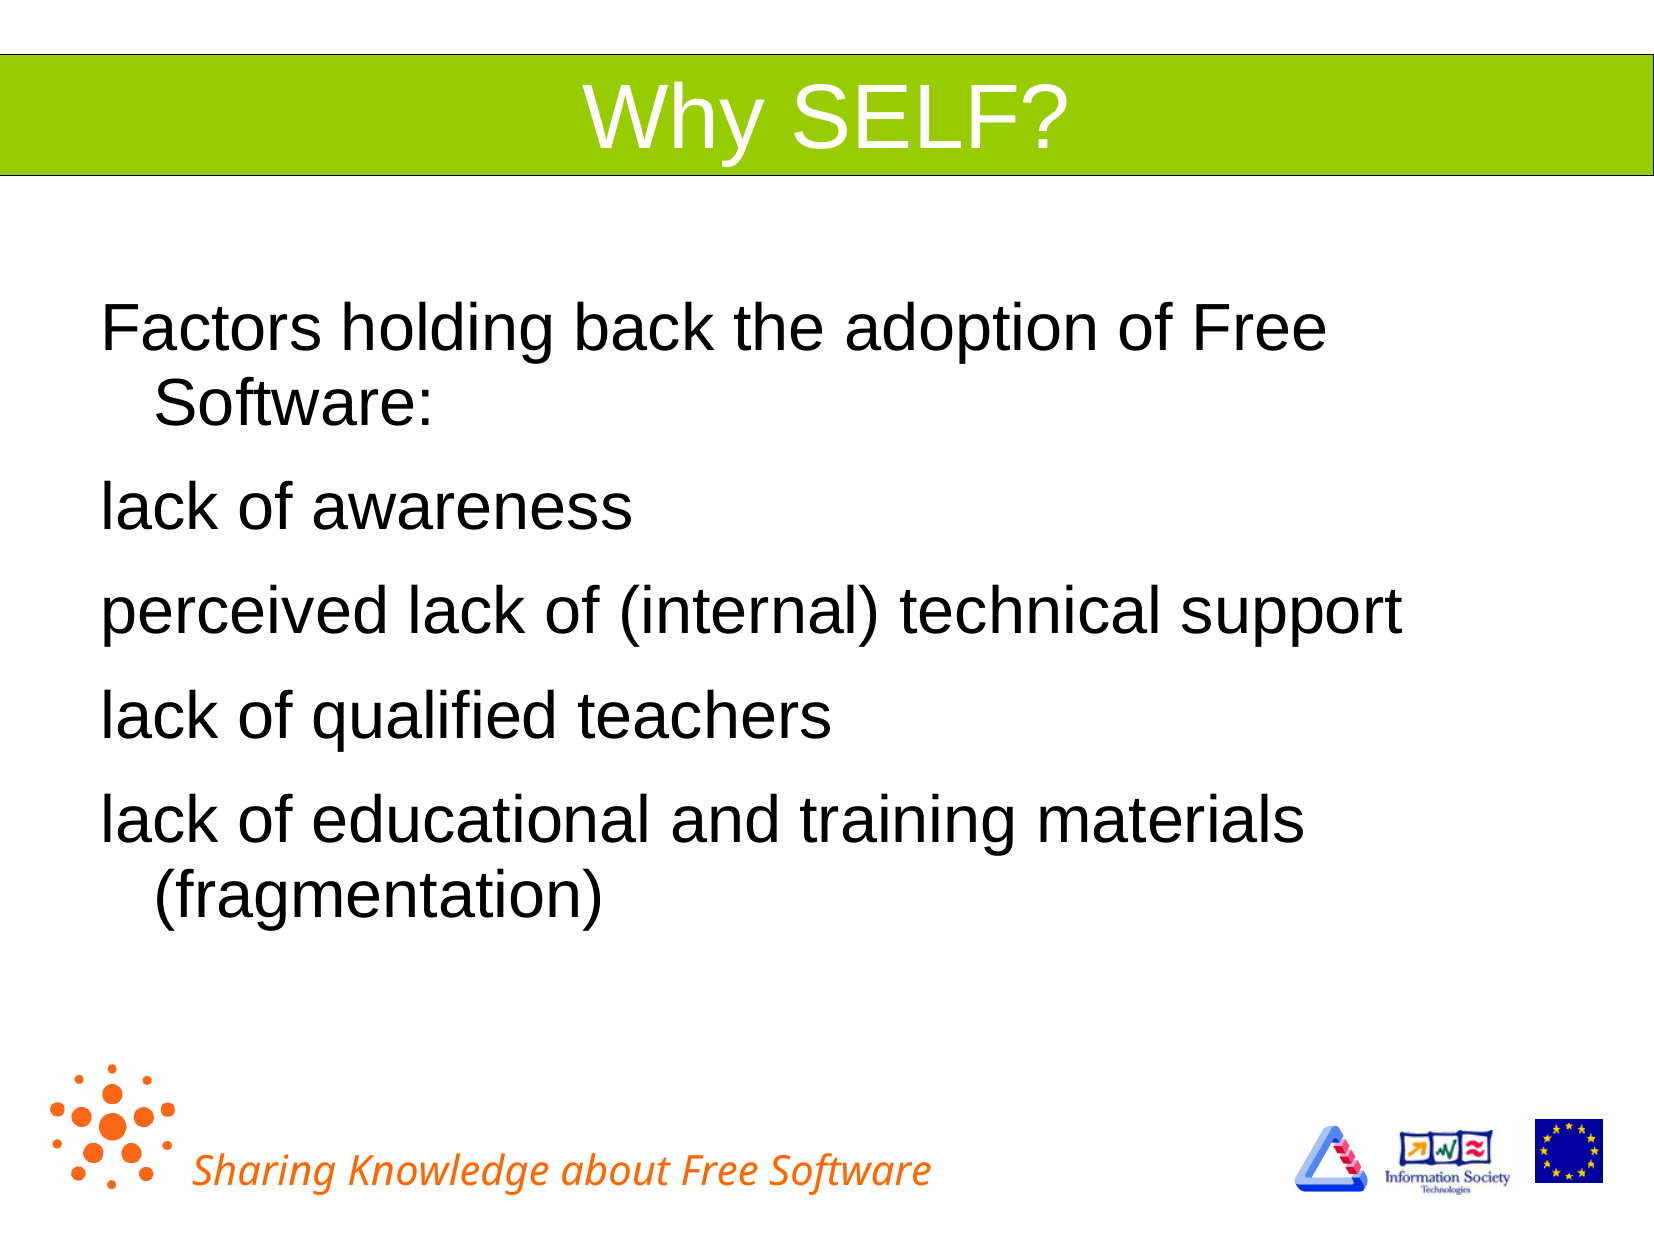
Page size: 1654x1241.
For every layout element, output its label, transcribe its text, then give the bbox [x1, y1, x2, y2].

picture [1294, 1125, 1368, 1193]
list Factors holding back the adoption of Free Software: lack of awareness perceived lack of (internal) technical support lack of qualified teachers lack of educational and training materials (fragmentation) [82, 290, 1571, 1109]
picture [50, 1064, 175, 1189]
picture [1385, 1130, 1510, 1195]
picture [1535, 1119, 1603, 1183]
title Why SELF? [82, 48, 1571, 185]
